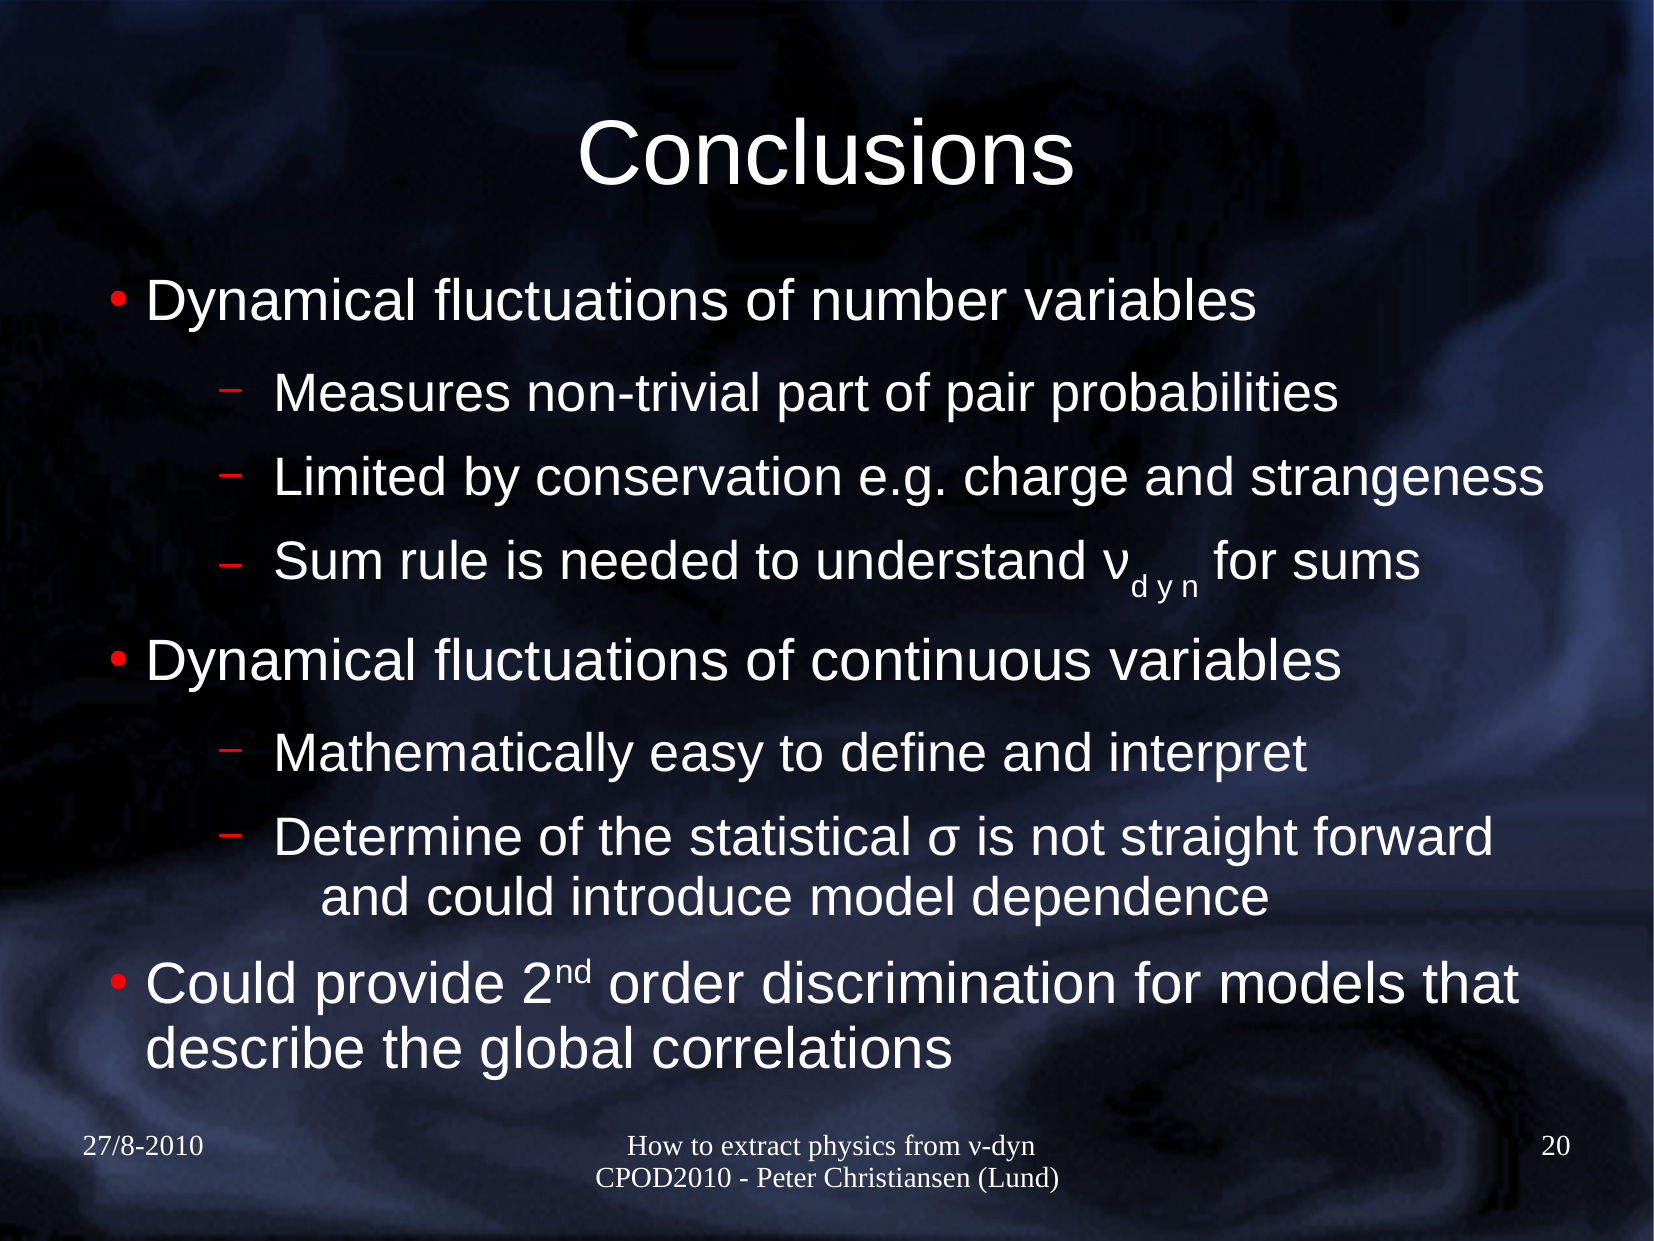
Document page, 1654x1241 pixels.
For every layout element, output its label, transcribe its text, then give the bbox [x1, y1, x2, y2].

title Conclusions [82, 49, 1571, 257]
picture [0, 0, 1654, 1241]
list Dynamical fluctuations of number variables Measures non-trivial part of pair probabilities Limited by conservation e.g. charge and strangeness Sum rule is needed to understand νd y n for sums Dynamical fluctuations of continuous variables Mathematically easy to define and interpret Determine of the statistical σ is not straight forward and could introduce model dependence Could provide 2nd order discrimination for models that describe the global correlations [90, 267, 1579, 1084]
